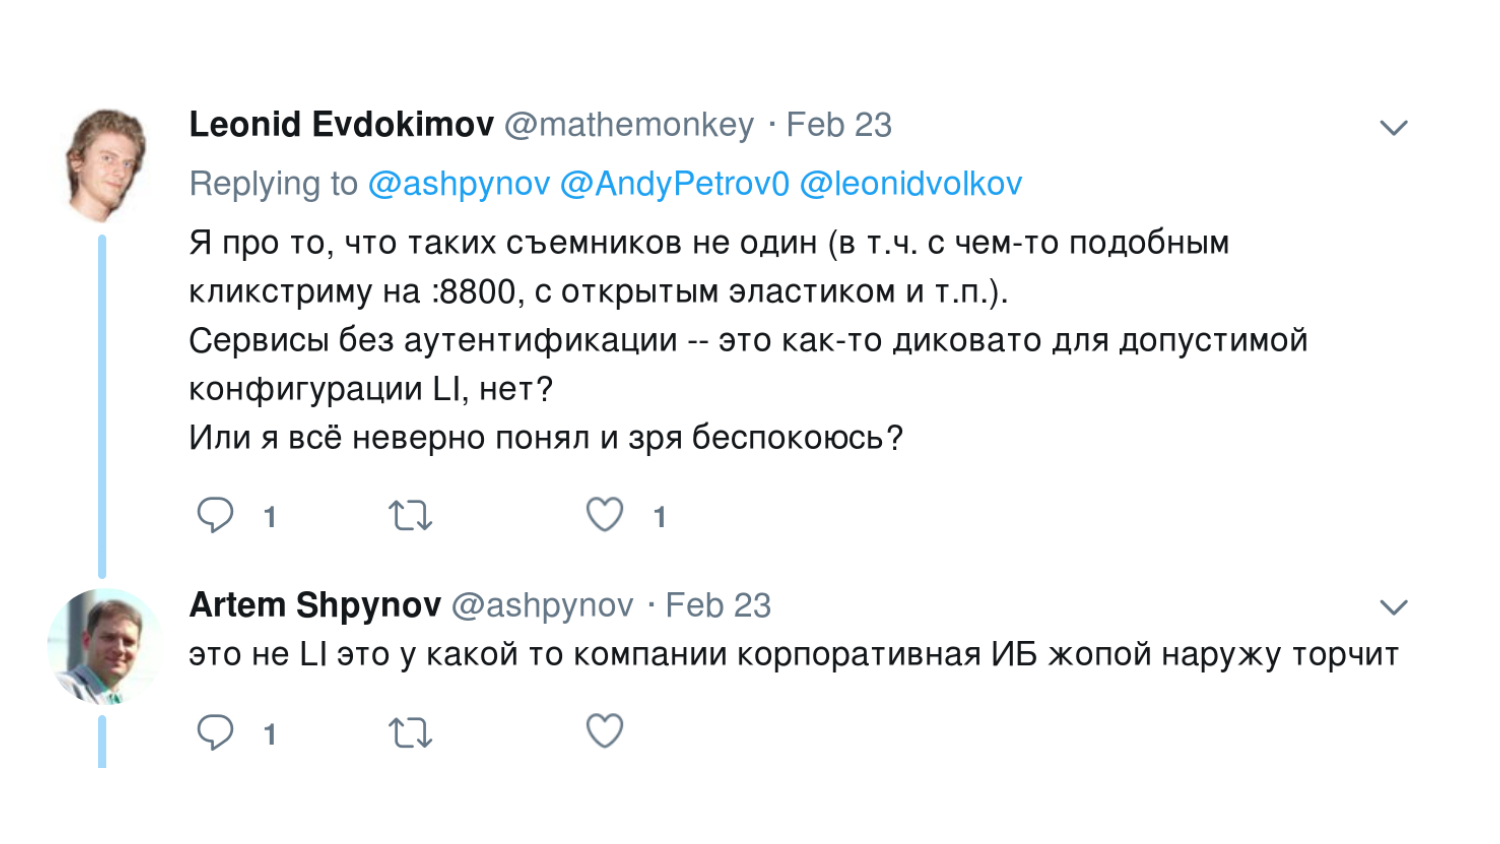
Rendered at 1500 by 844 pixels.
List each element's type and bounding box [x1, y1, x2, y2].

picture [24, 75, 1475, 768]
